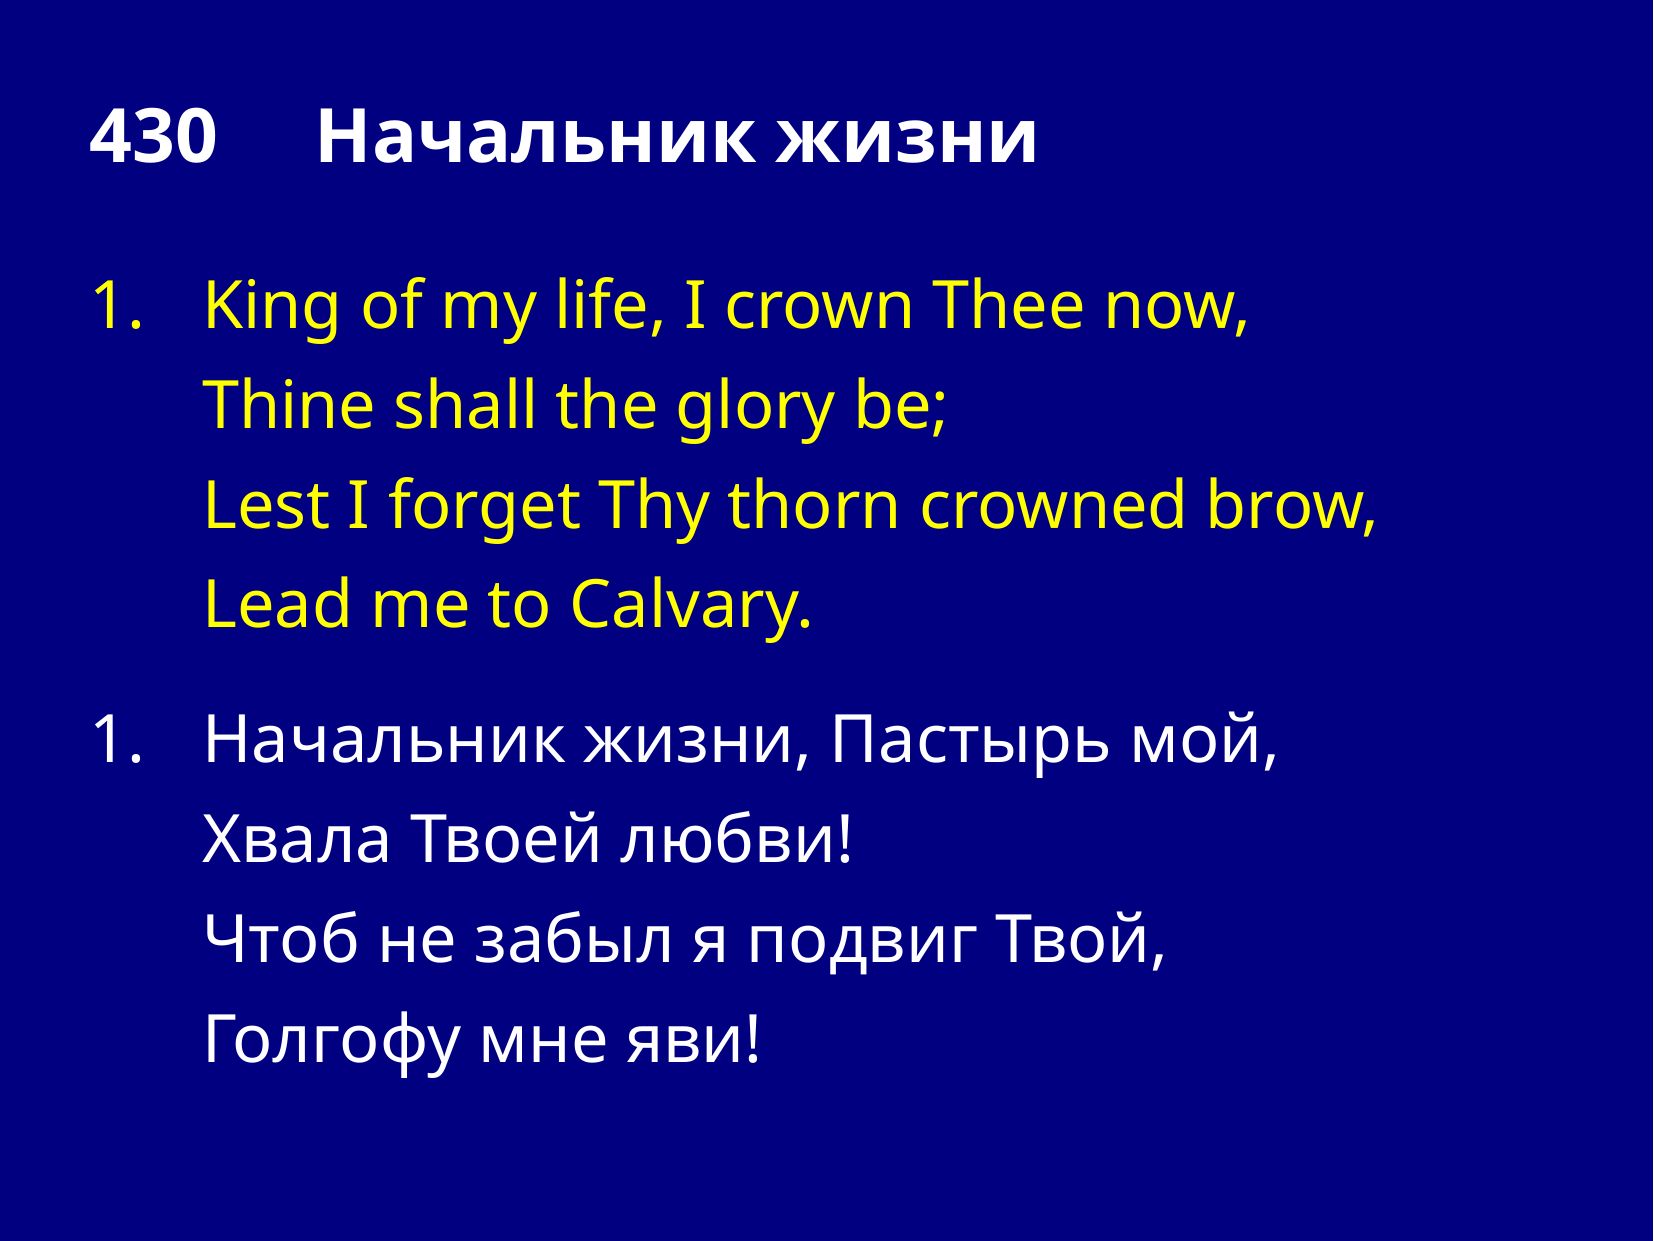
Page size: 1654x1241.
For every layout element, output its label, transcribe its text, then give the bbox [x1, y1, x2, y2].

text_box 430 Начальник жизни [75, 75, 1576, 188]
text_box 1. Начальник жизни, Пастырь мой, Хвала Твоей любви! Чтоб не забыл я подвиг Твой, Голгофу мне яви! [75, 675, 1576, 1163]
text_box 1. King of my life, I crown Thee now, Thine shall the glory be; Lest I forget Thy thorn crowned brow, Lead me to Calvary. [75, 188, 1576, 638]
